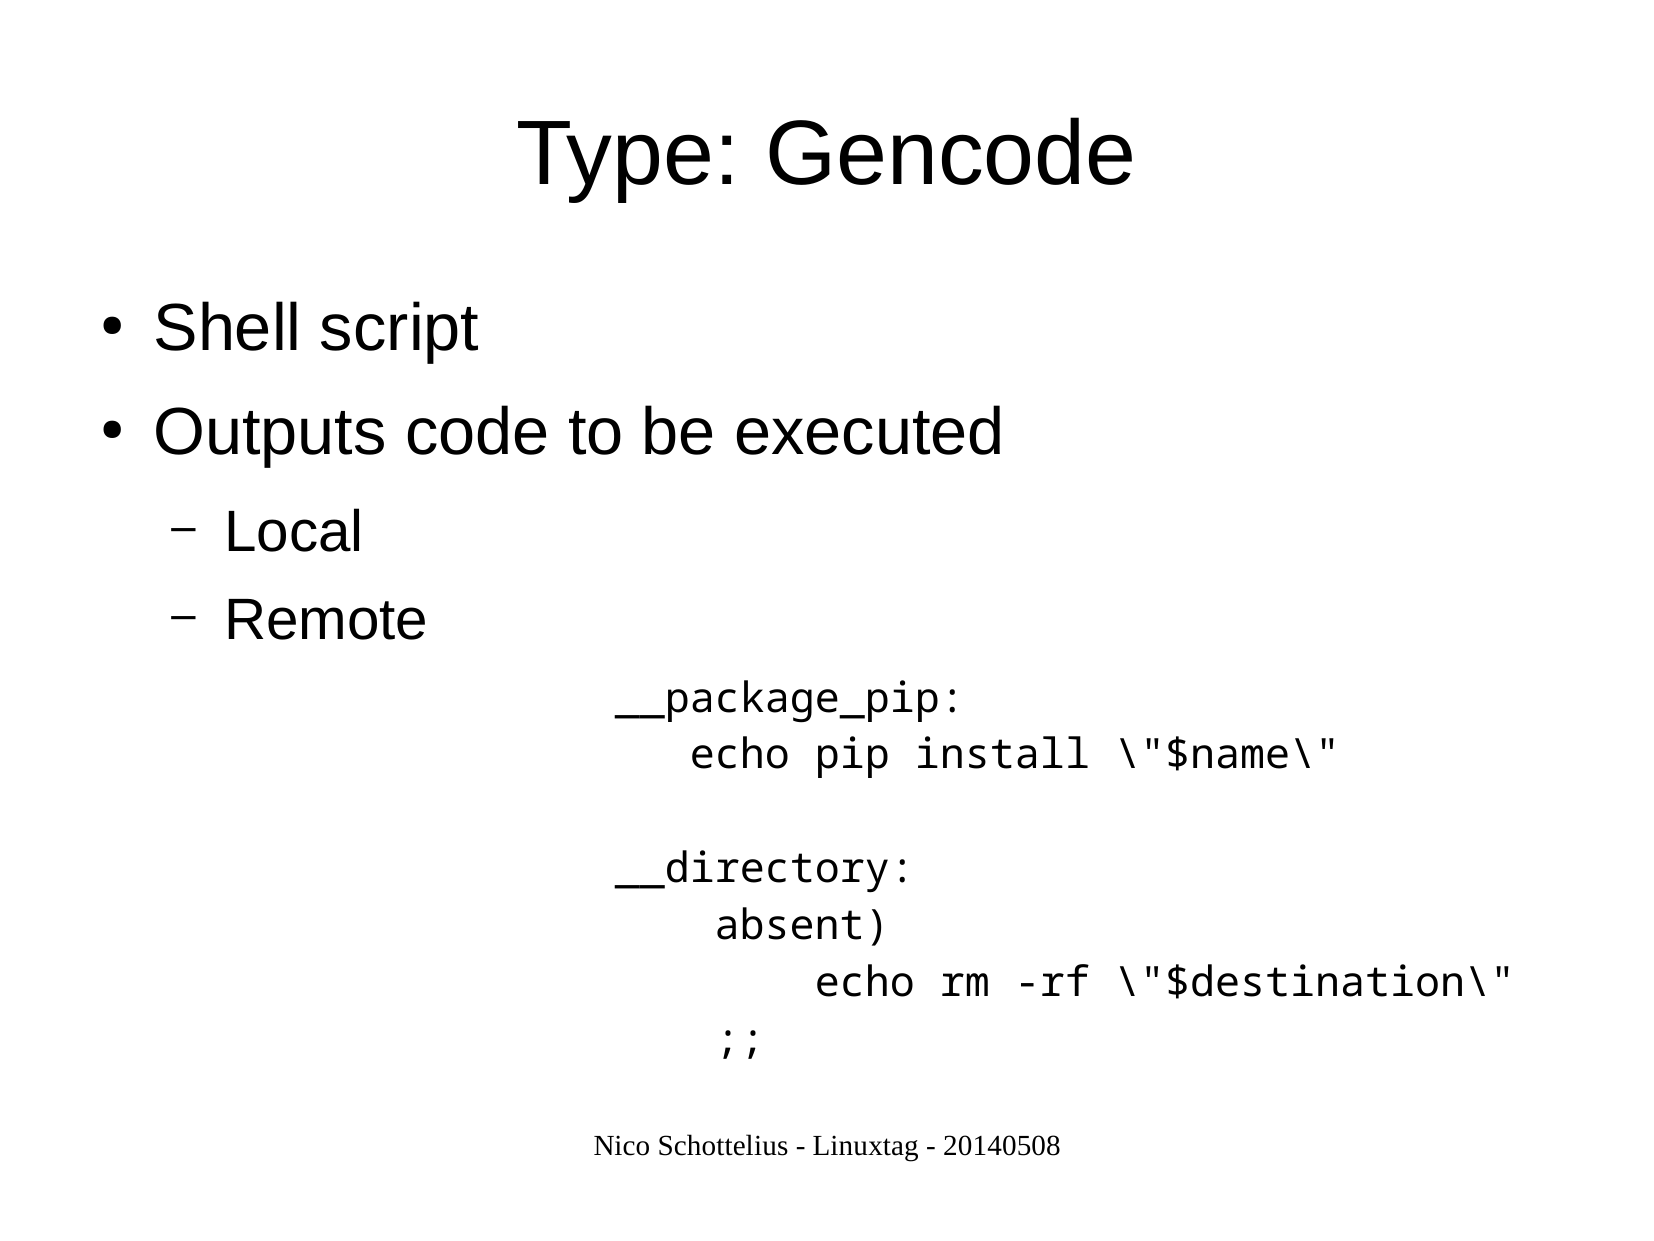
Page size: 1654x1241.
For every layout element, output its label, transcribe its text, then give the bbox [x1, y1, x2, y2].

title Type: Gencode [82, 49, 1571, 257]
list Shell script Outputs code to be executed Local Remote [82, 290, 1538, 720]
text_box __package_pip: echo pip install \"$name\" __directory: absent) echo rm -rf \"$destination\" ;; [599, 659, 1620, 1241]
